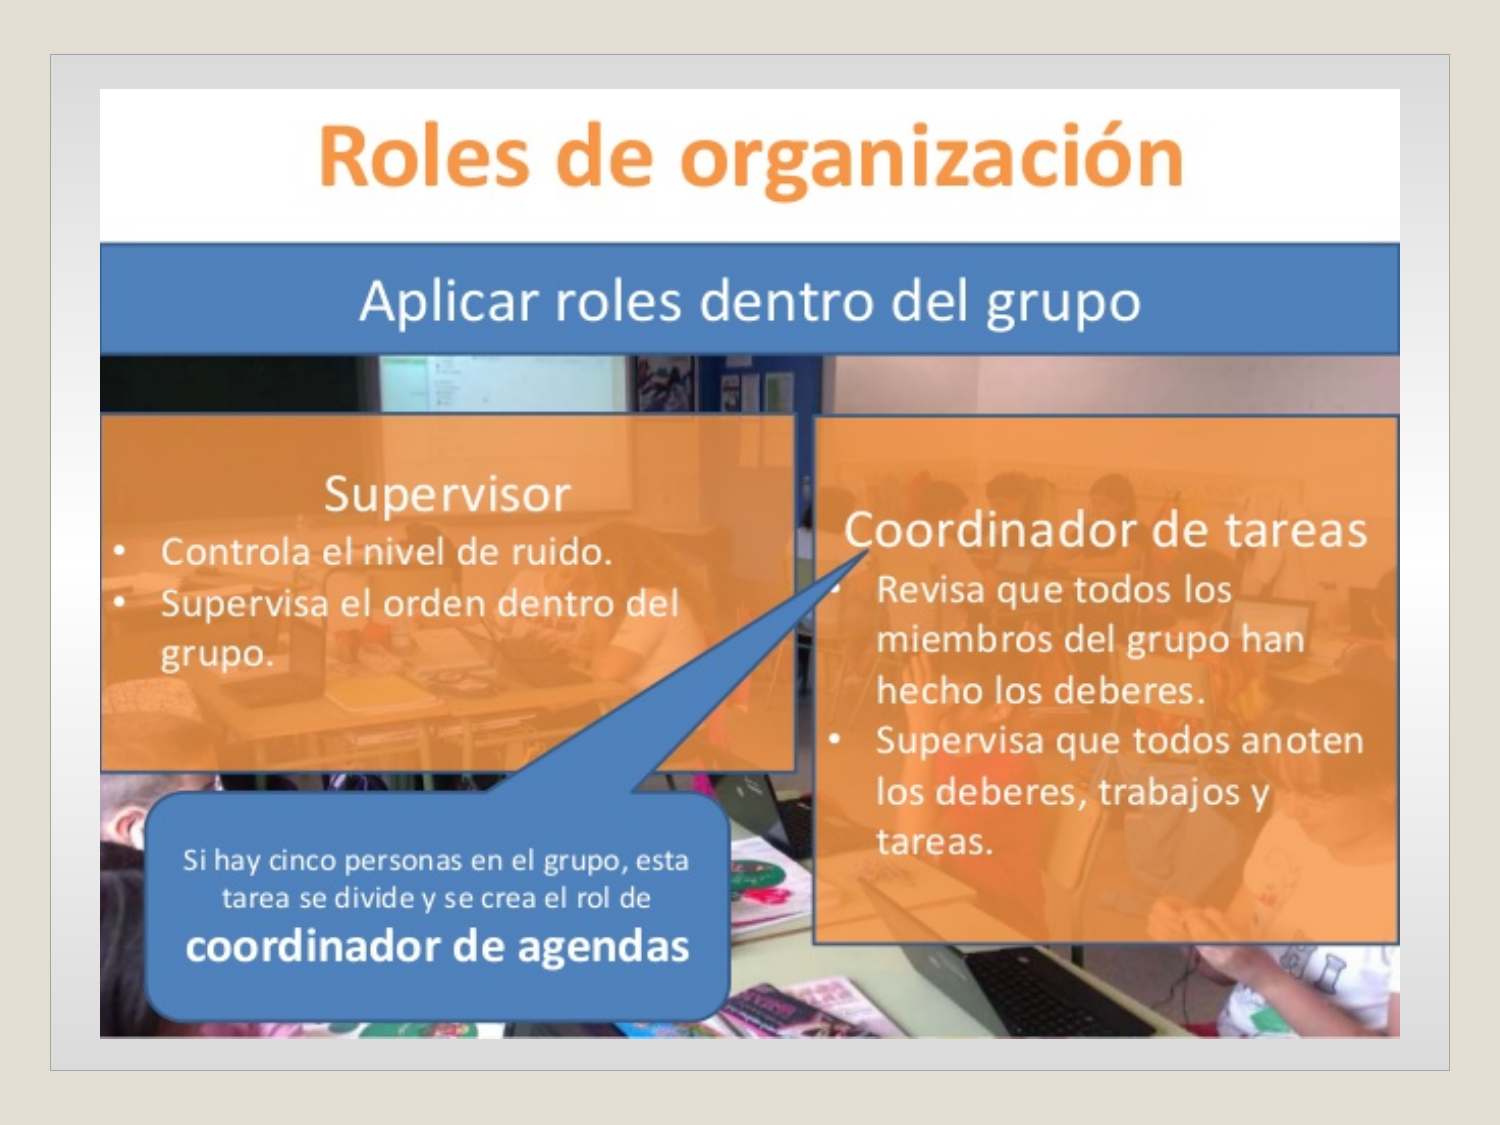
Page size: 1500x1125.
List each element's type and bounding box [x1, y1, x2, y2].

picture [100, 89, 1400, 1039]
